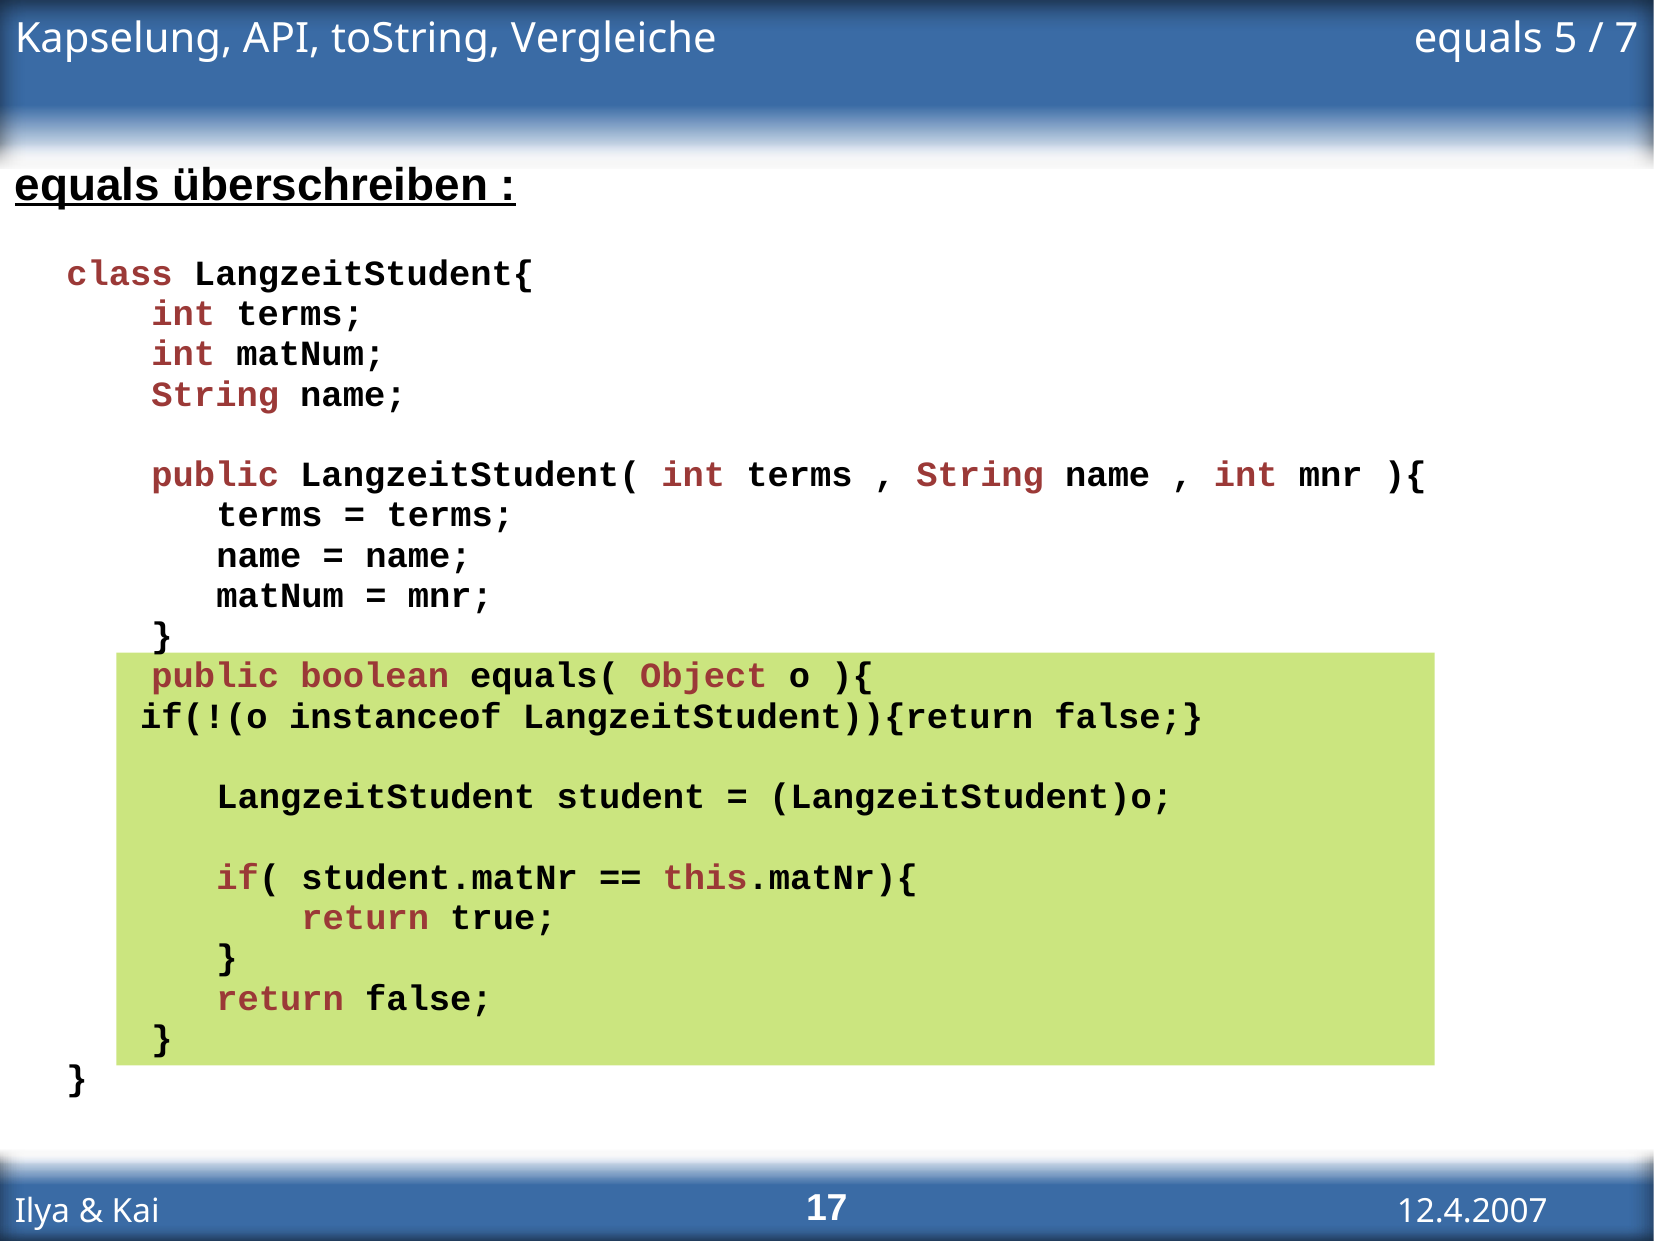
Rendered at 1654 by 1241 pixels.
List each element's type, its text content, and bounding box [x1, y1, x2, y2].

picture [0, 0, 1654, 151]
text_box equals 5 / 7 [1226, 0, 1654, 73]
text_box class LangzeitStudent{ int terms; int matNum; String name; public LangzeitStudent( int terms , String name , int mnr ){ terms = terms; name = name; matNum = mnr; } public boolean equals( Object o ){ if(!(o instanceof LangzeitStudent)){return false;} LangzeitStudent student = (LangzeitStudent)o; if( student.matNr == this.matNr){ return true; } return false; } } [51, 247, 1654, 1110]
picture [0, 1149, 1654, 1241]
text_box equals überschreiben : [0, 151, 1654, 219]
